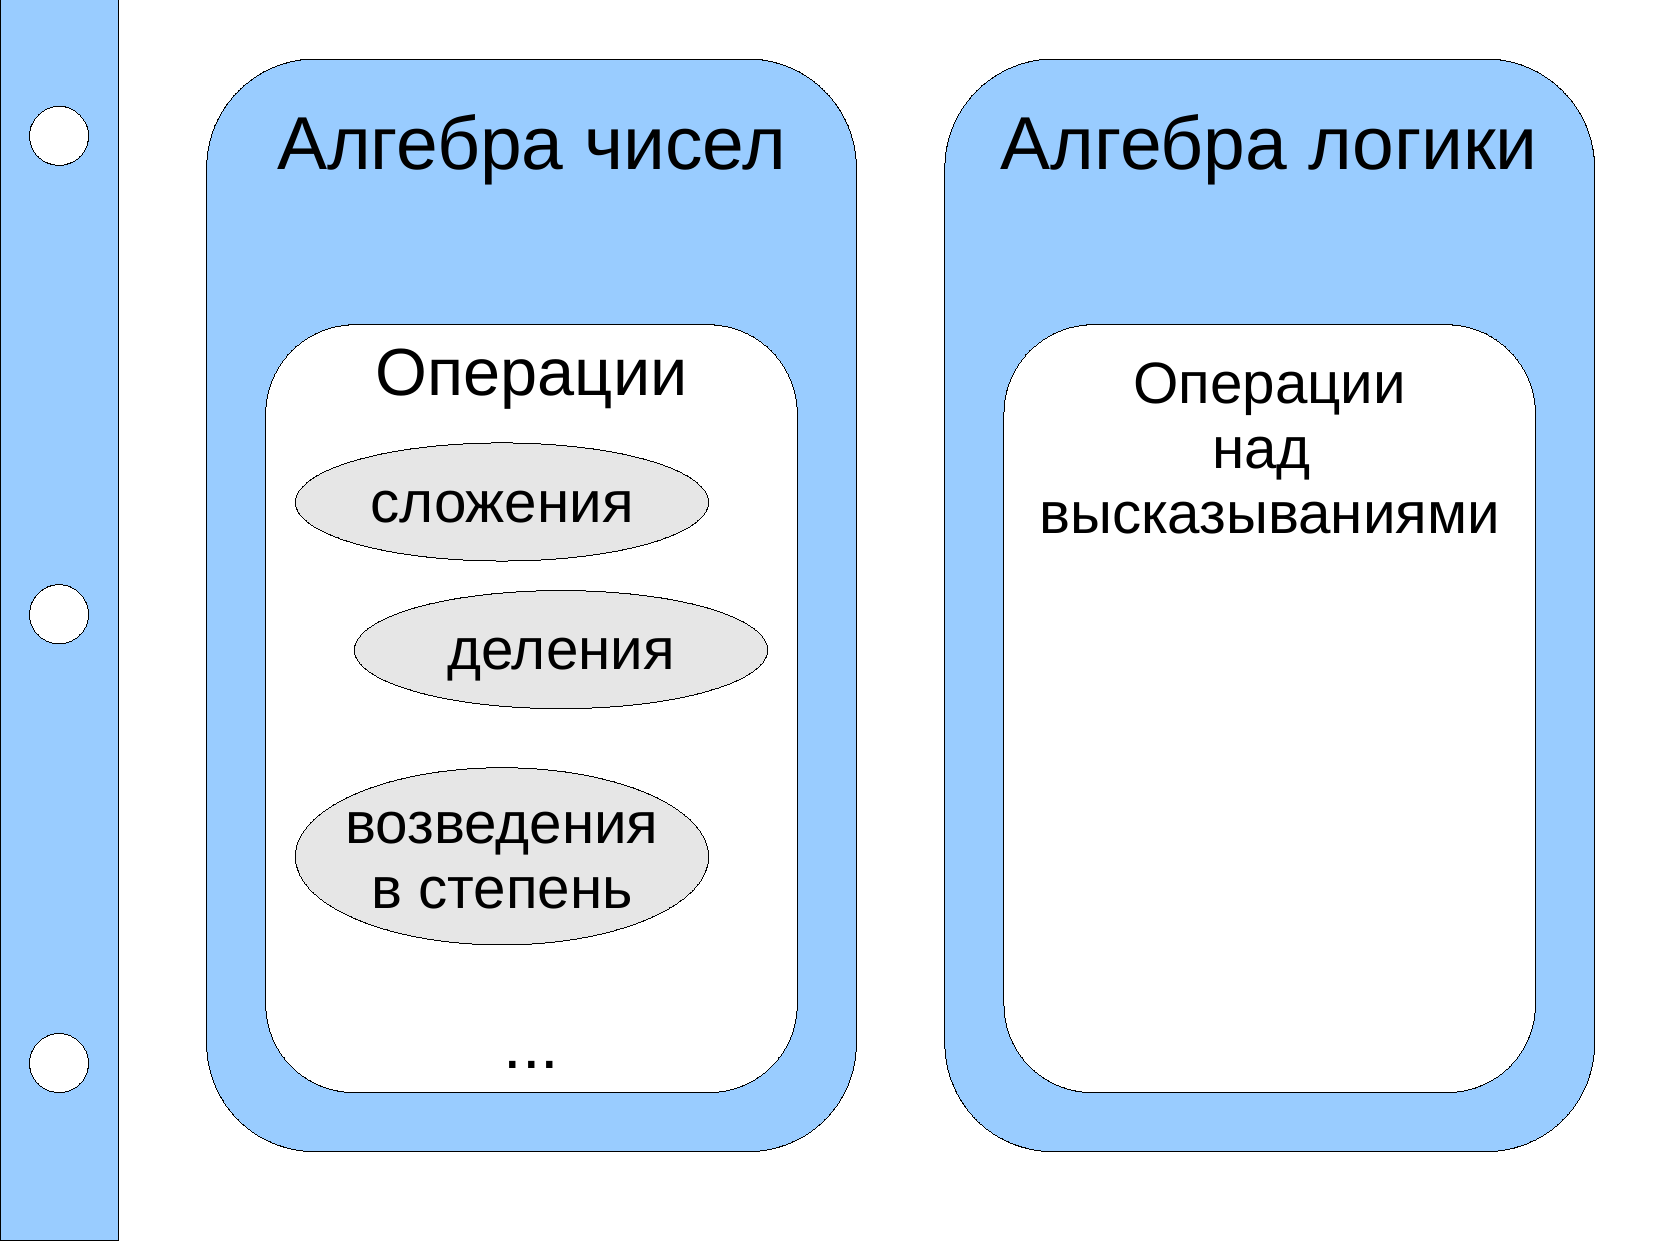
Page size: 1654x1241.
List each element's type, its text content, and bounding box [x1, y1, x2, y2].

text_box Операции над высказываниями [1003, 324, 1536, 1093]
text_box сложения [295, 442, 709, 562]
text_box возведения в степень [295, 767, 709, 945]
text_box Алгебра логики [944, 59, 1595, 1152]
text_box деления [354, 590, 768, 709]
text_box [0, 0, 119, 1241]
text_box Операции ... [265, 324, 798, 1093]
text_box Алгебра чисел [206, 59, 857, 1152]
